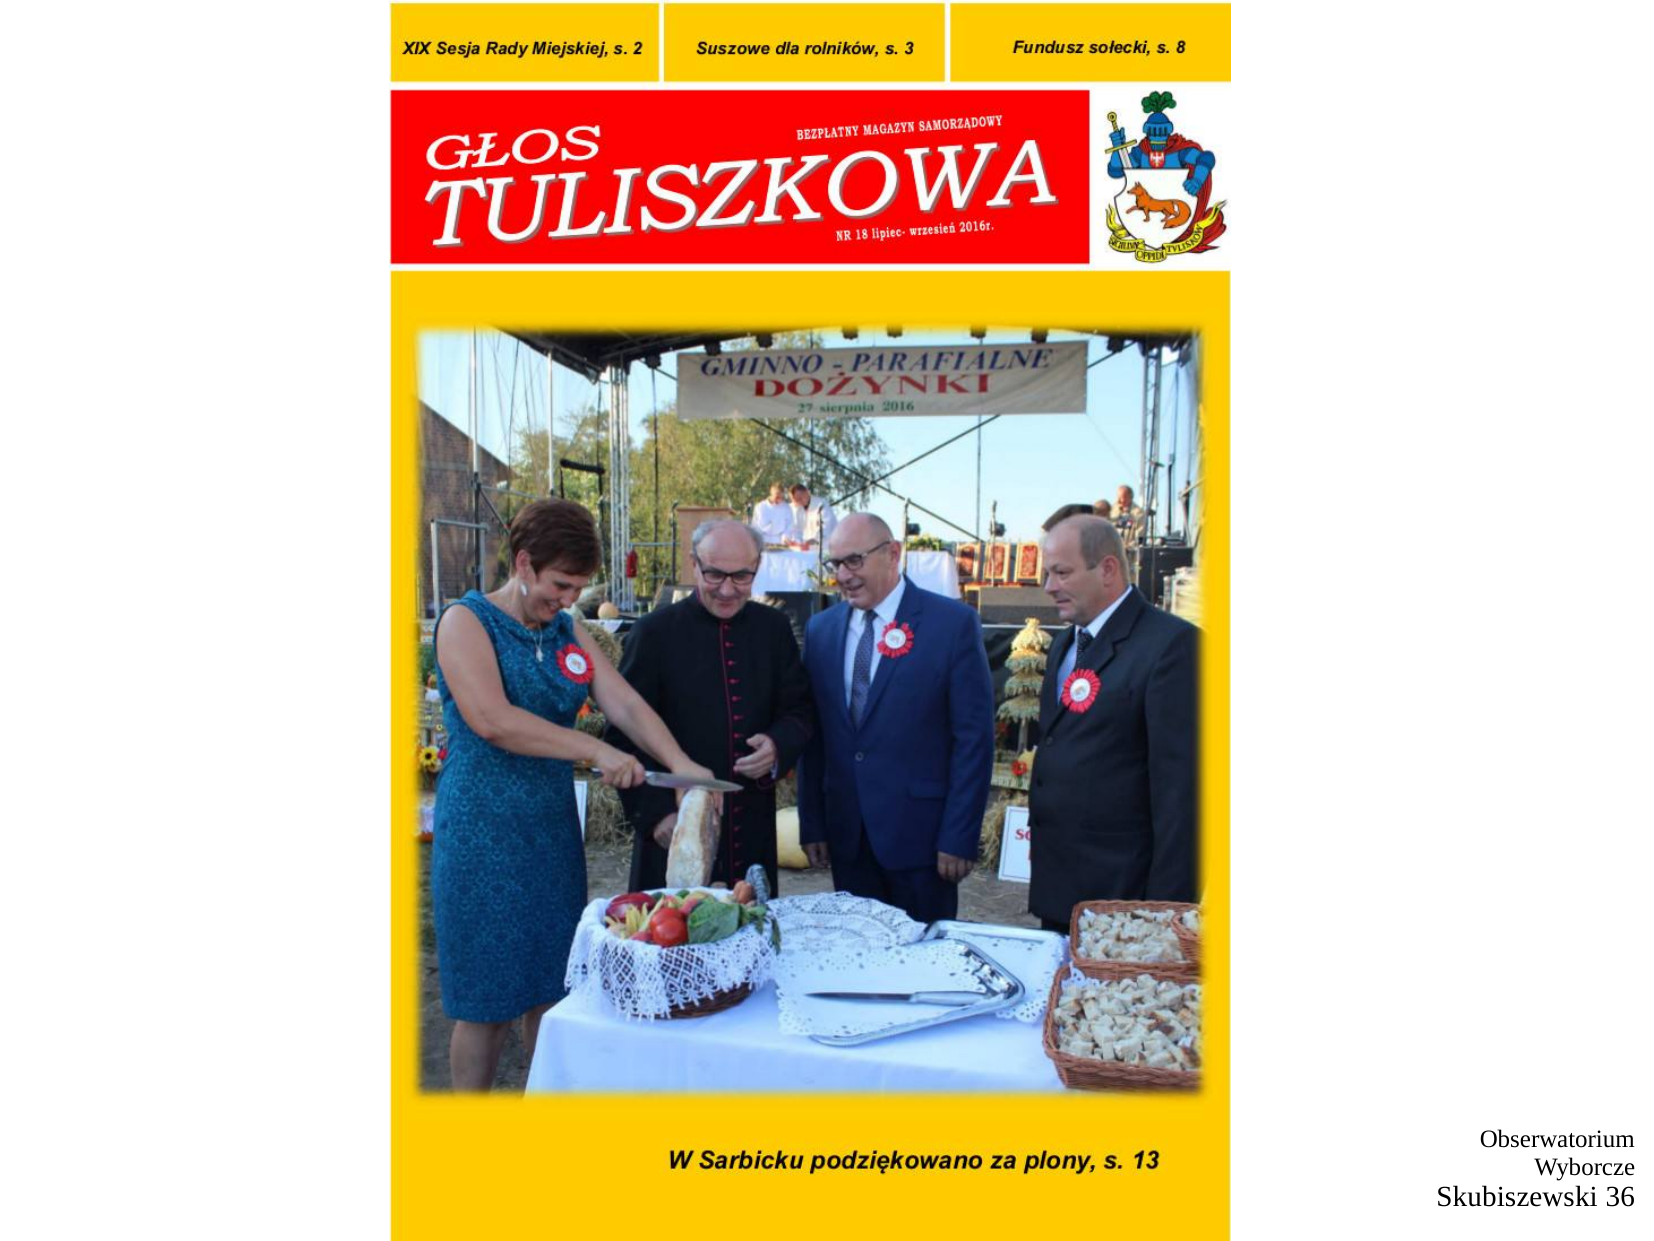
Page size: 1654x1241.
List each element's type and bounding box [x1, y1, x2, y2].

picture [389, 0, 1231, 1241]
